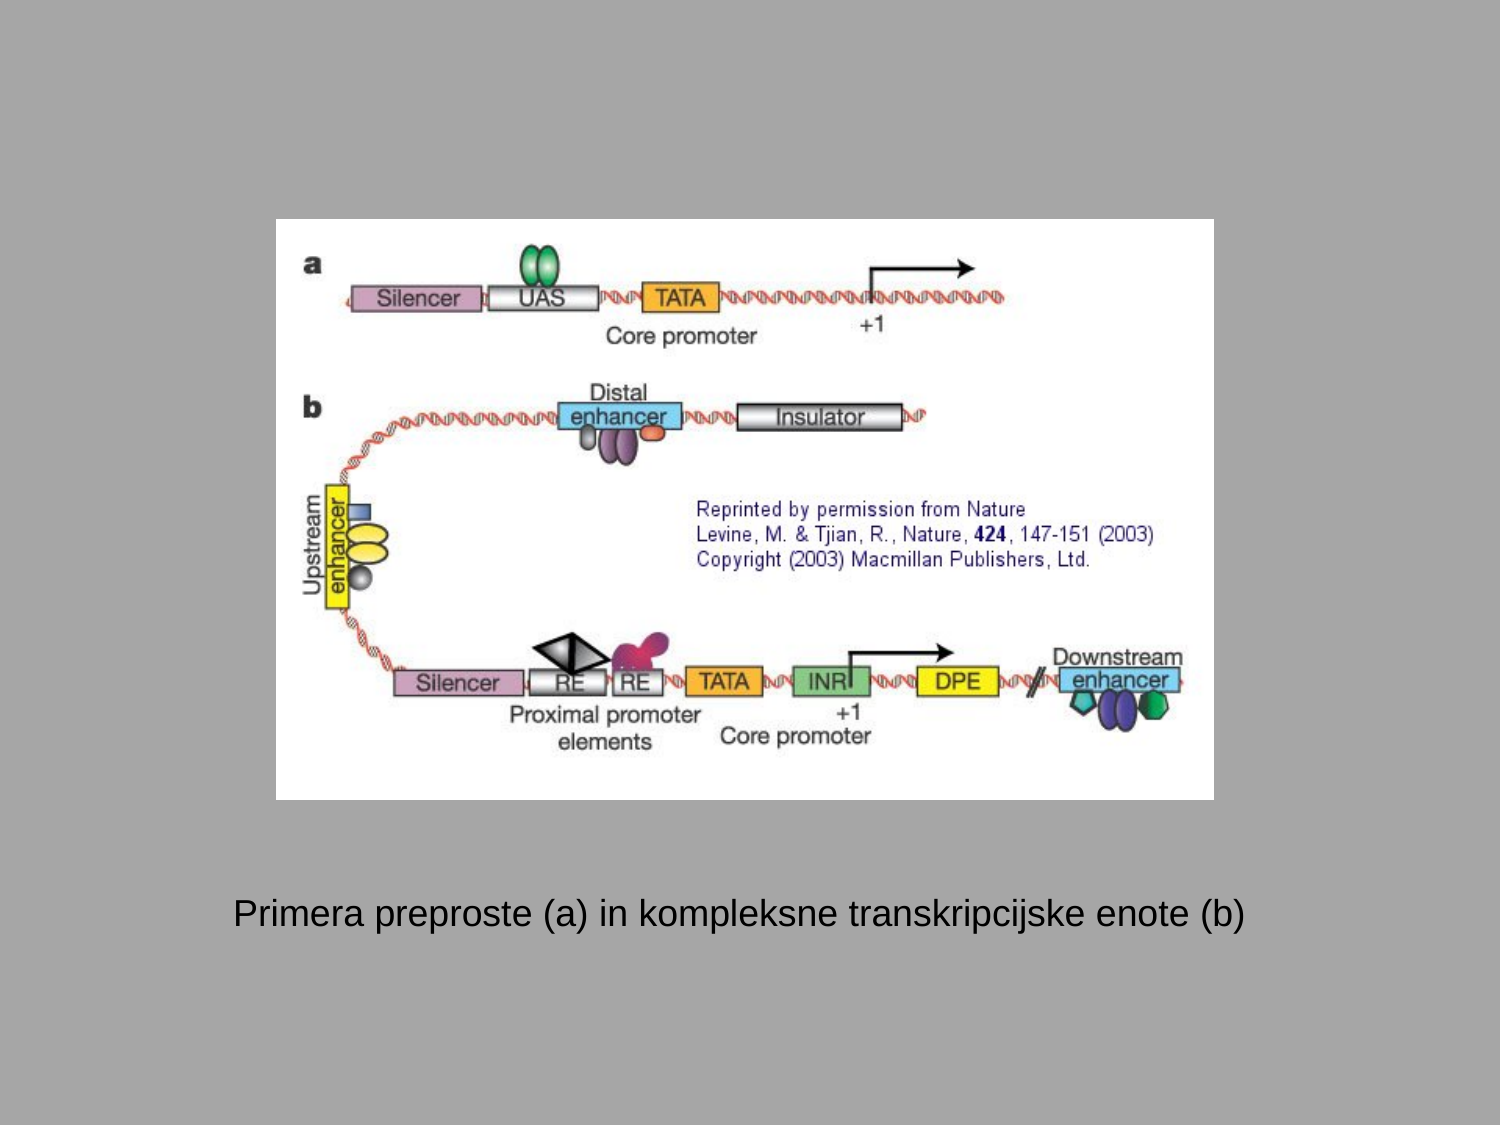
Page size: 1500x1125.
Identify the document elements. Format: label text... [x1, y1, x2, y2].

text_box Primera preproste (a) in kompleksne transkripcijske enote (b) [218, 881, 1272, 942]
picture [276, 219, 1214, 800]
